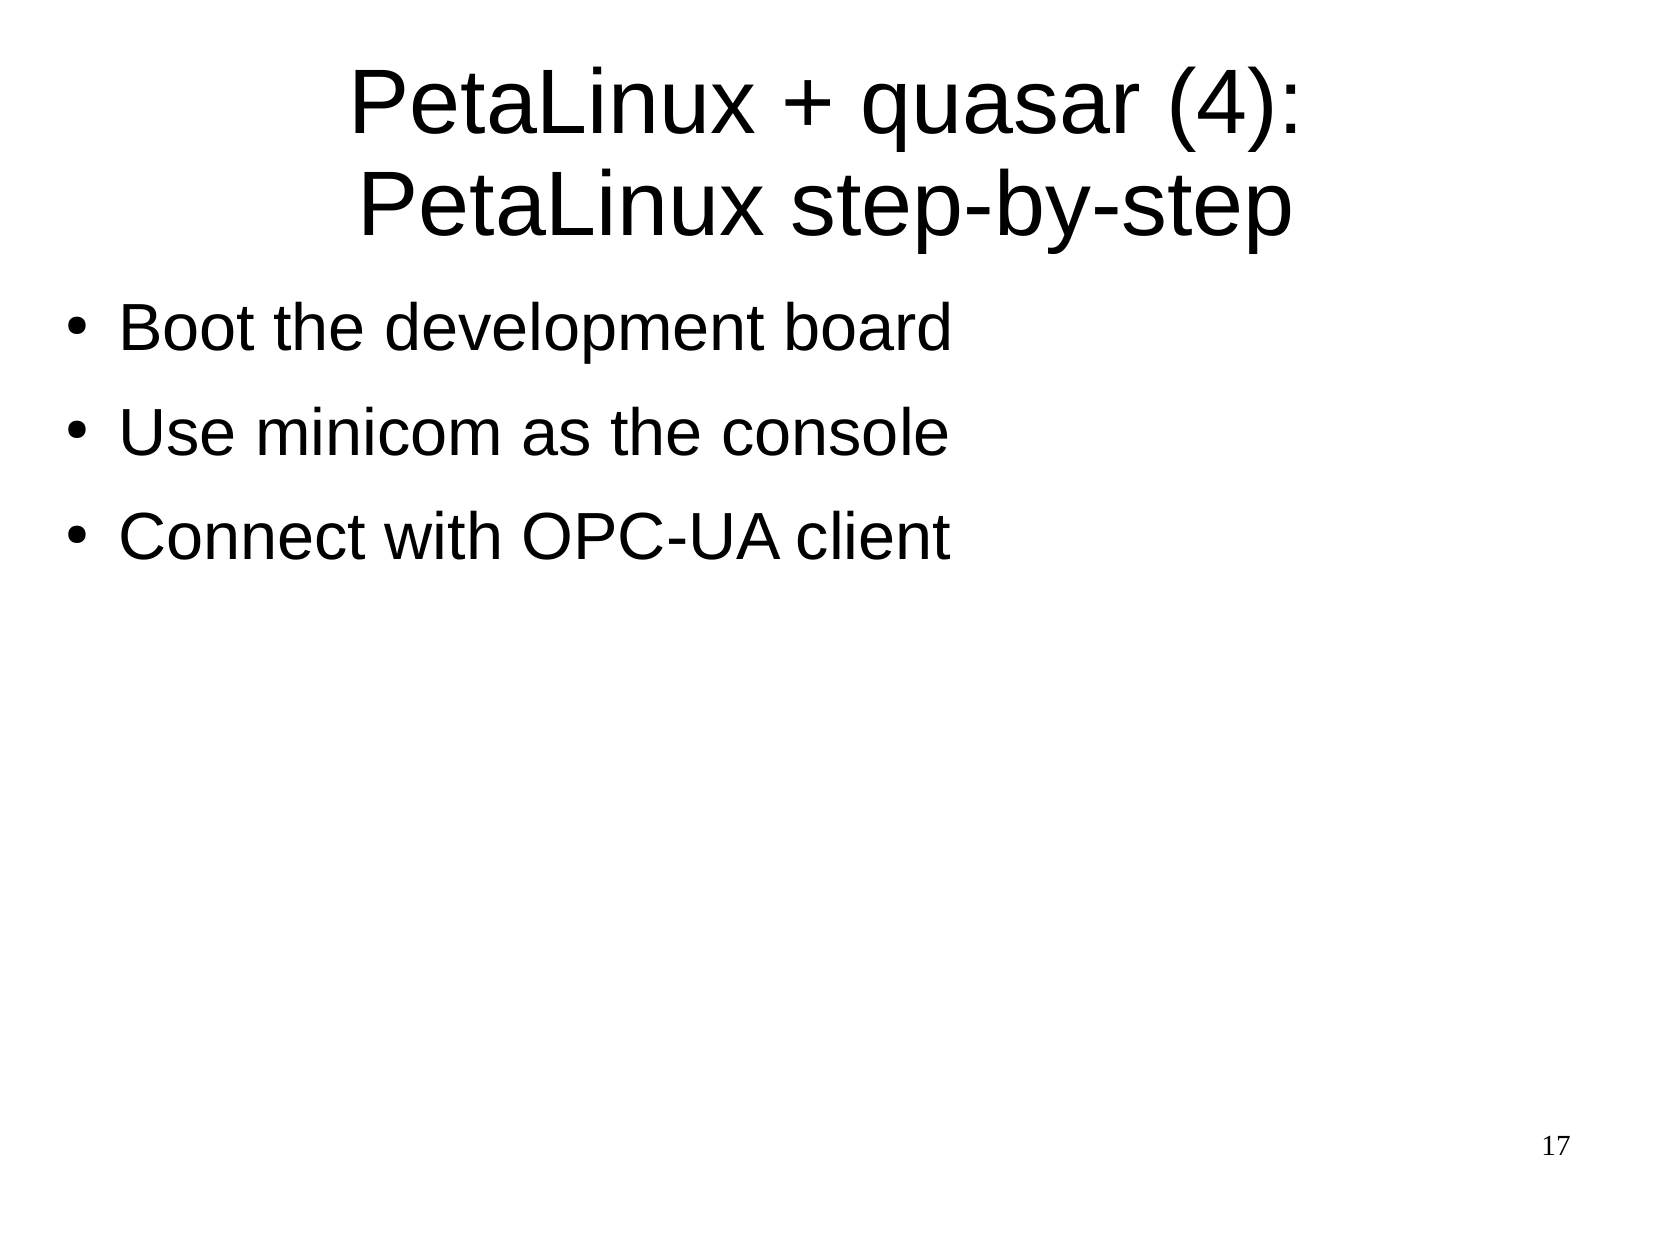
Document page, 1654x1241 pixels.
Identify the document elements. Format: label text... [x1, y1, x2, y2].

title PetaLinux + quasar (4): PetaLinux step-by-step [82, 49, 1571, 257]
list Boot the development board Use minicom as the console Connect with OPC-UA client [47, 290, 1619, 1193]
